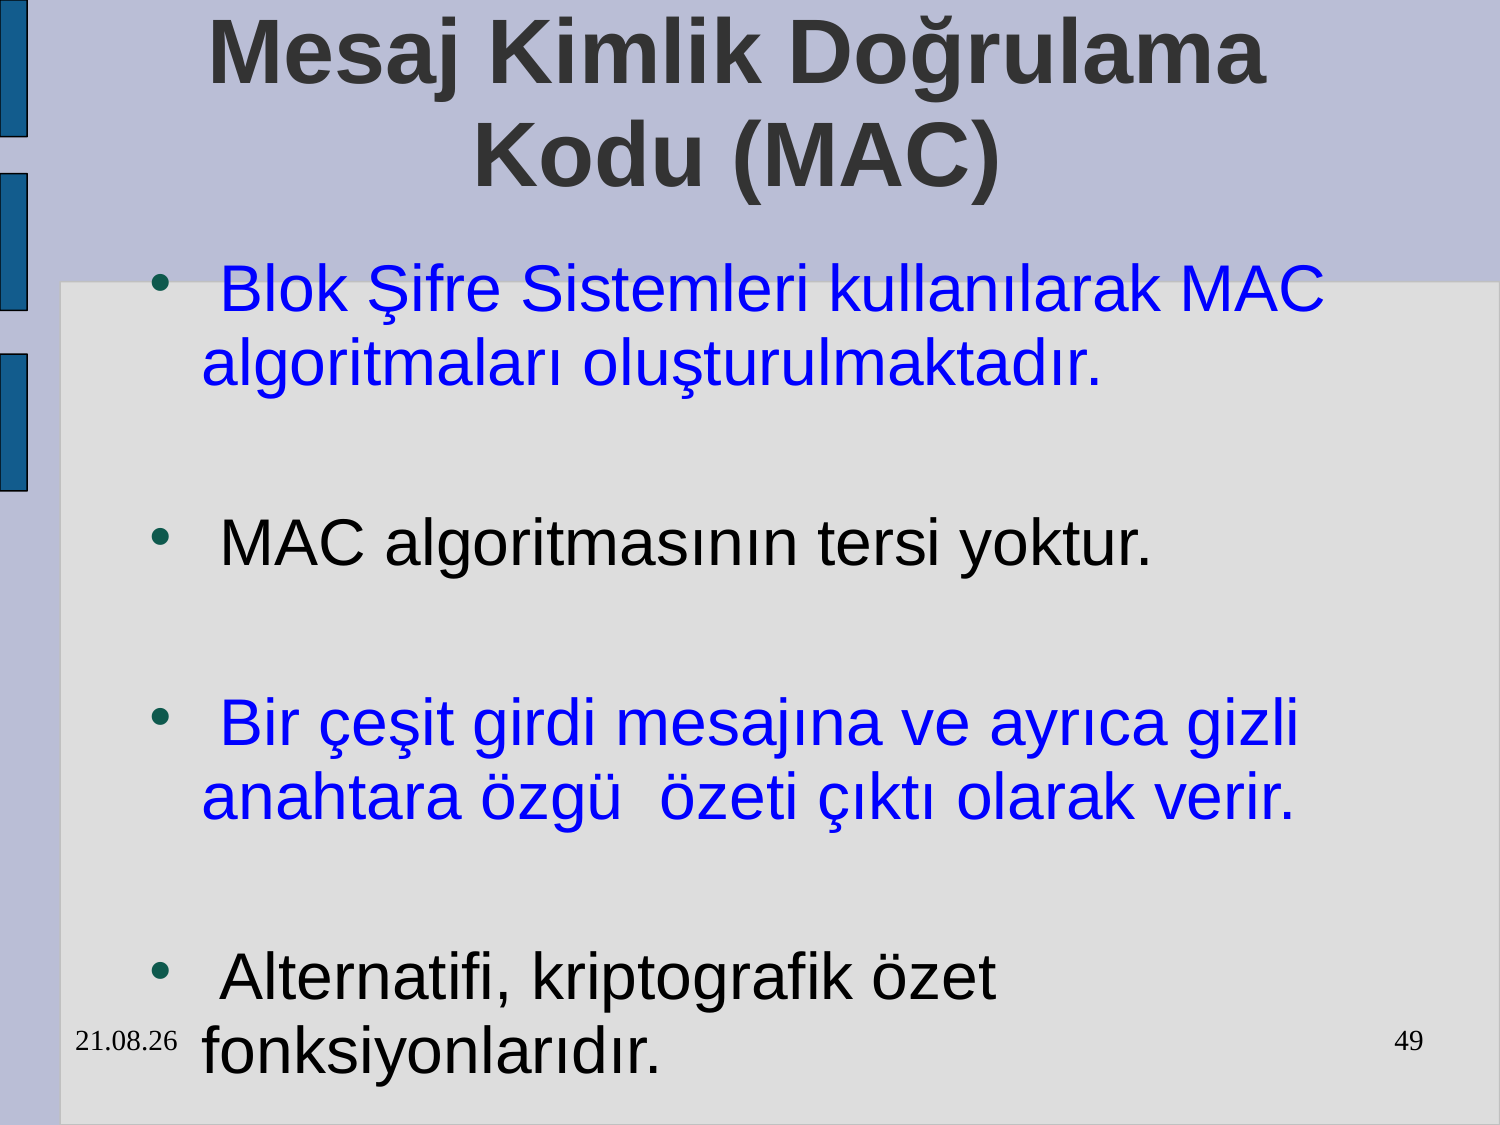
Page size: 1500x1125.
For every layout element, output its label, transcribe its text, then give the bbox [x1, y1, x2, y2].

list Blok Şifre Sistemleri kullanılarak MAC algoritmaları oluşturulmaktadır. MAC algoritmasının tersi yoktur. Bir çeşit girdi mesajına ve ayrıca gizli anahtara özgü özeti çıktı olarak verir. Alternatifi, kriptografik özet fonksiyonlarıdır. [117, 240, 1393, 1105]
title Mesaj Kimlik Doğrulama Kodu (MAC) [109, 0, 1366, 215]
